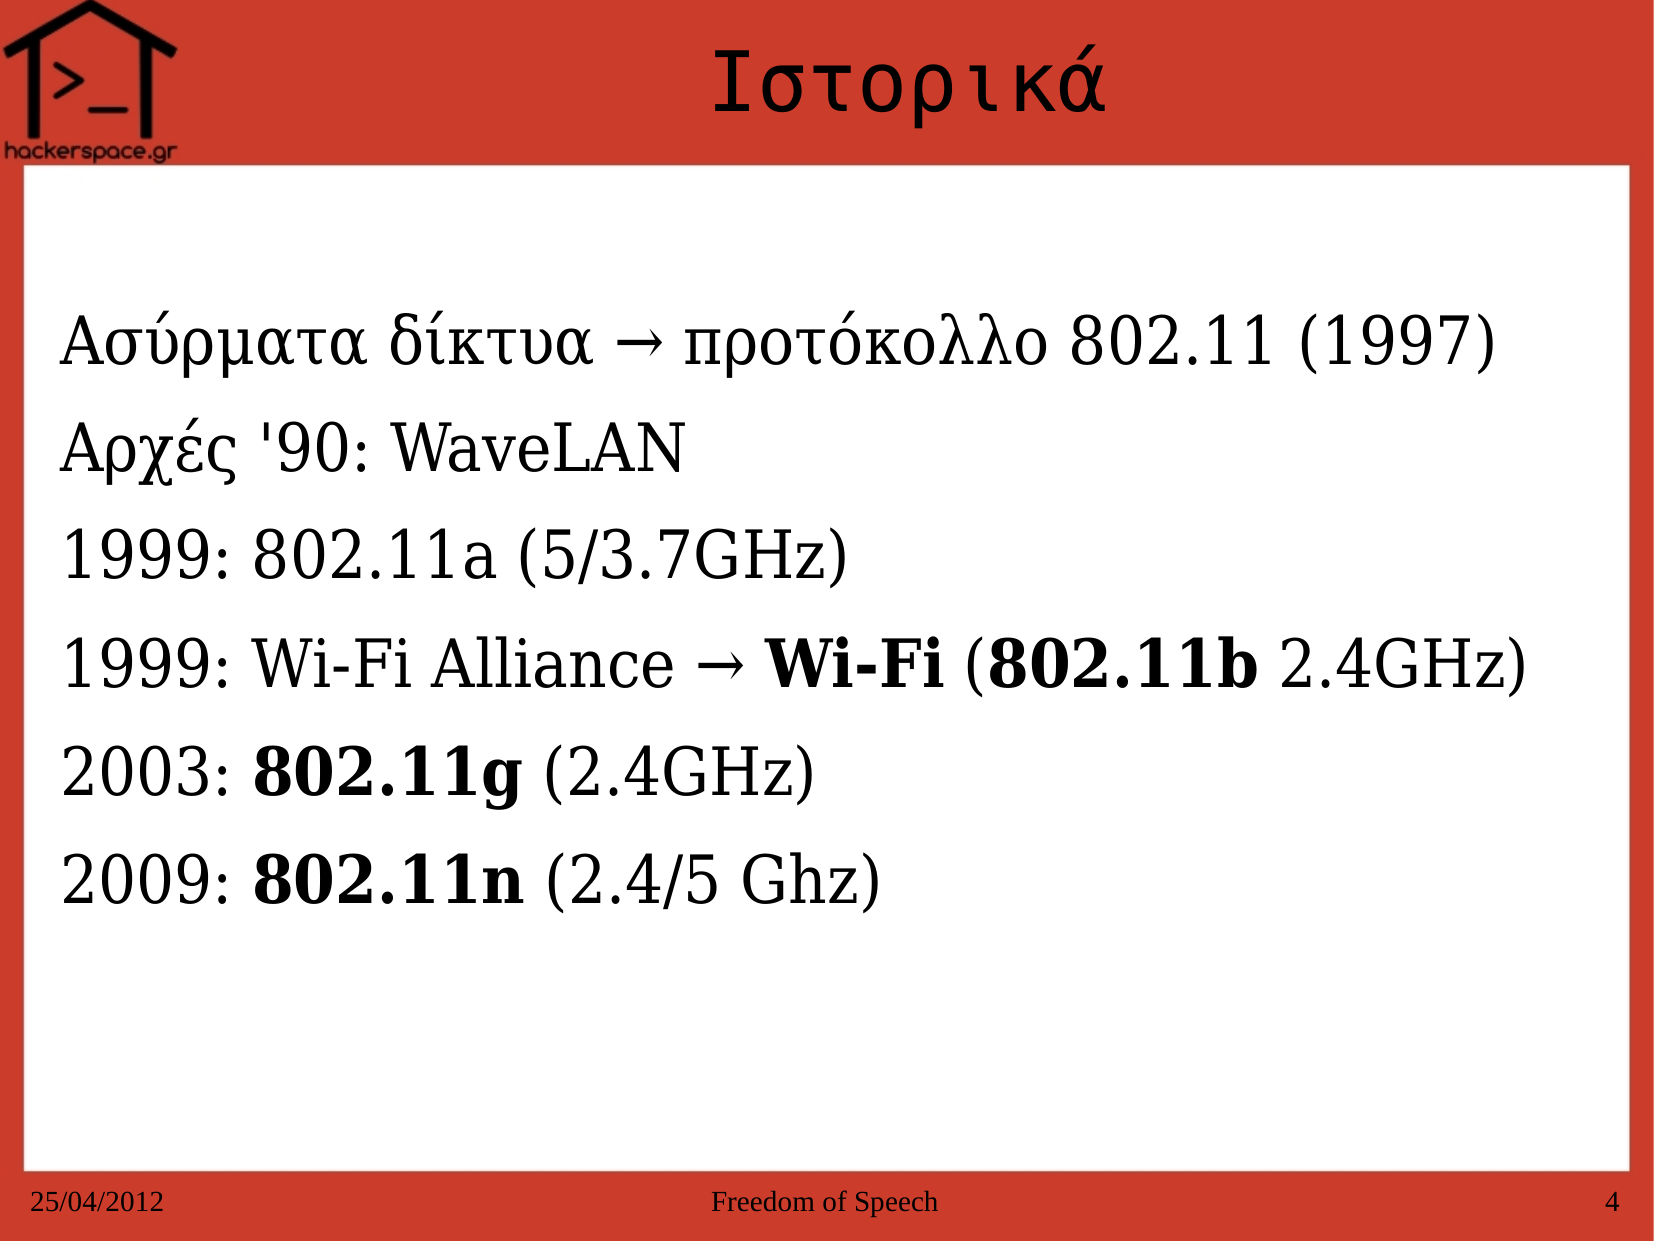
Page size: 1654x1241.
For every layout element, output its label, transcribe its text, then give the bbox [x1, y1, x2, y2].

list Ασύρματα δίκτυα → προτόκολλο 802.11 (1997) Αρχές '90: WaveLAN 1999: 802.11a (5/3.7GHz) 1999: Wi-Fi Alliance → Wi-Fi (802.11b 2.4GHz) 2003: 802.11g (2.4GHz) 2009: 802.11n (2.4/5 Ghz) [60, 195, 1591, 1141]
title Ιστορικά [195, 15, 1621, 151]
picture [0, 0, 1654, 1241]
